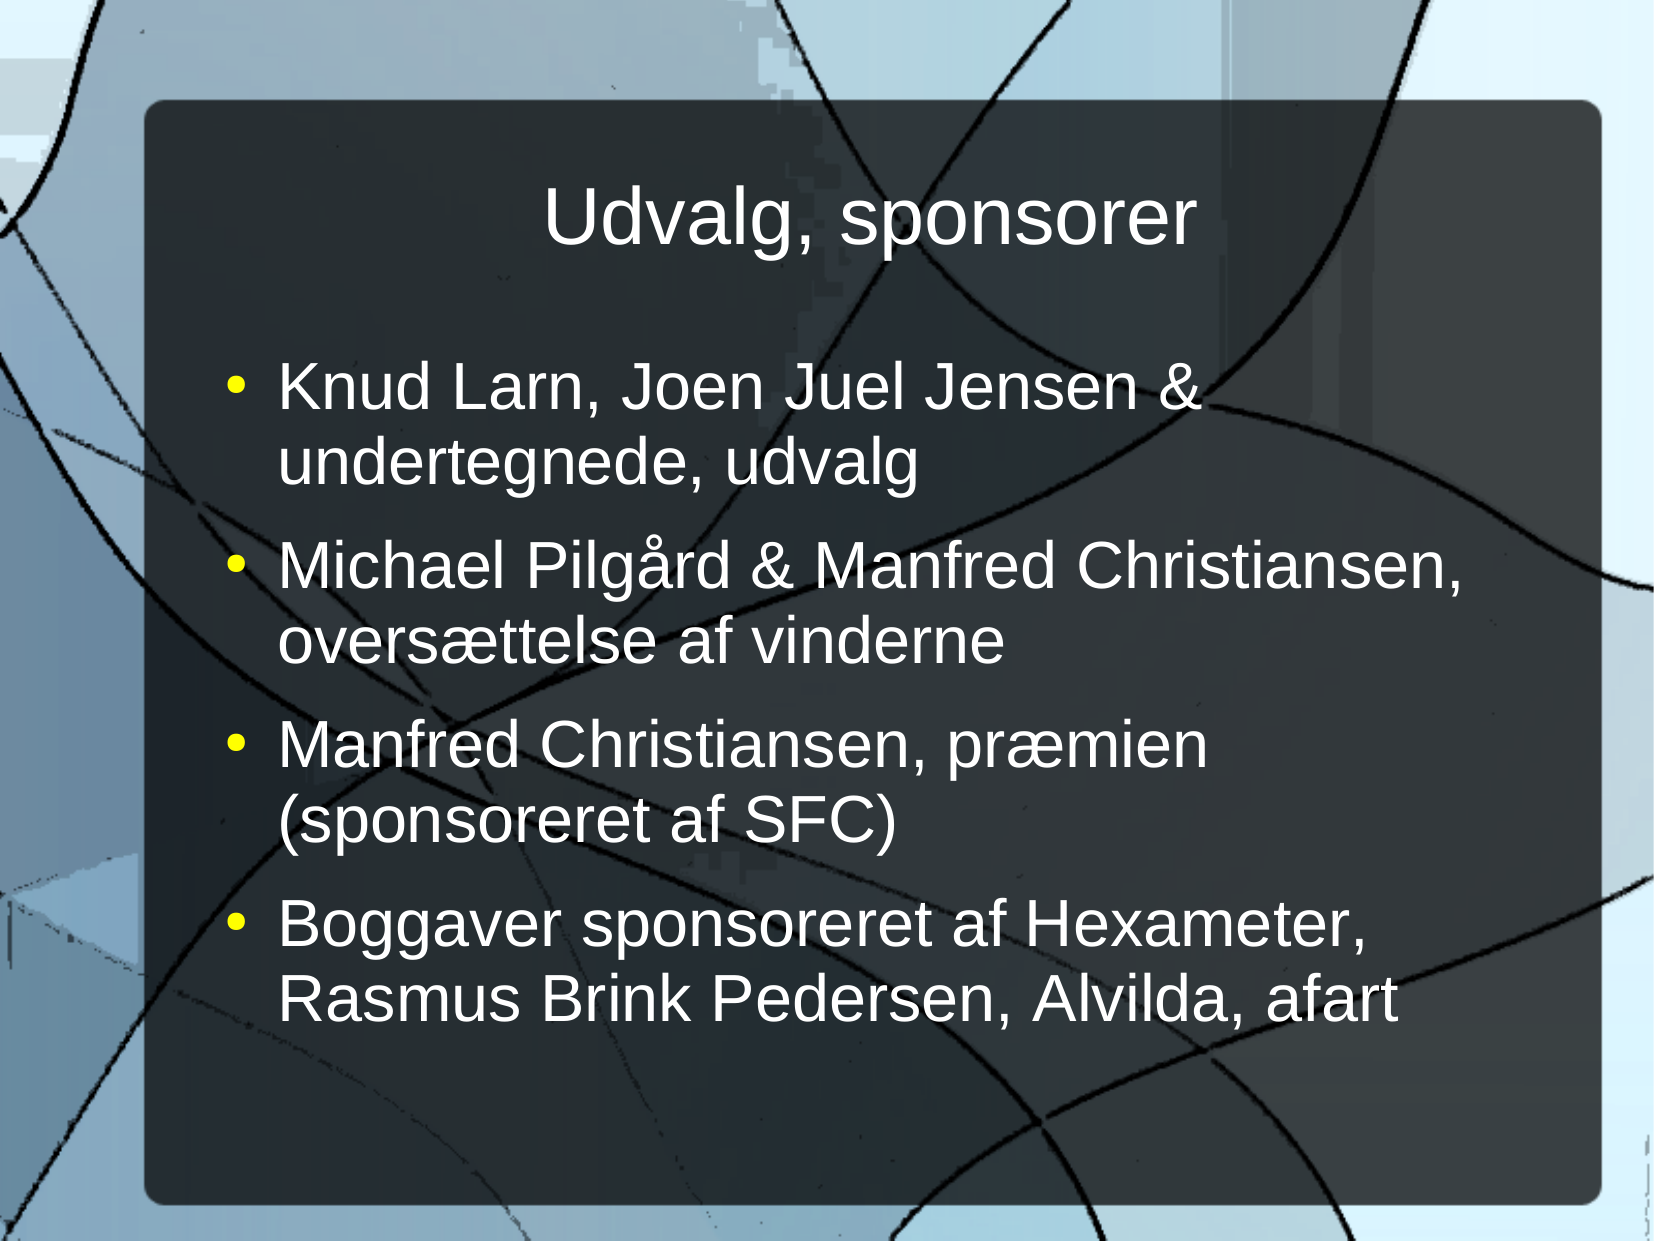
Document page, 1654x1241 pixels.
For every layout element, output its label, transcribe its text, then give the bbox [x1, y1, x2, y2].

list Knud Larn, Joen Juel Jensen & undertegnede, udvalg Michael Pilgård & Manfred Christiansen, oversættelse af vinderne Manfred Christiansen, præmien (sponsoreret af SFC) Boggaver sponsoreret af Hexameter, Rasmus Brink Pedersen, Alvilda, afart [206, 349, 1571, 1069]
picture [0, 0, 1654, 1241]
title Udvalg, sponsorer [159, 108, 1583, 325]
